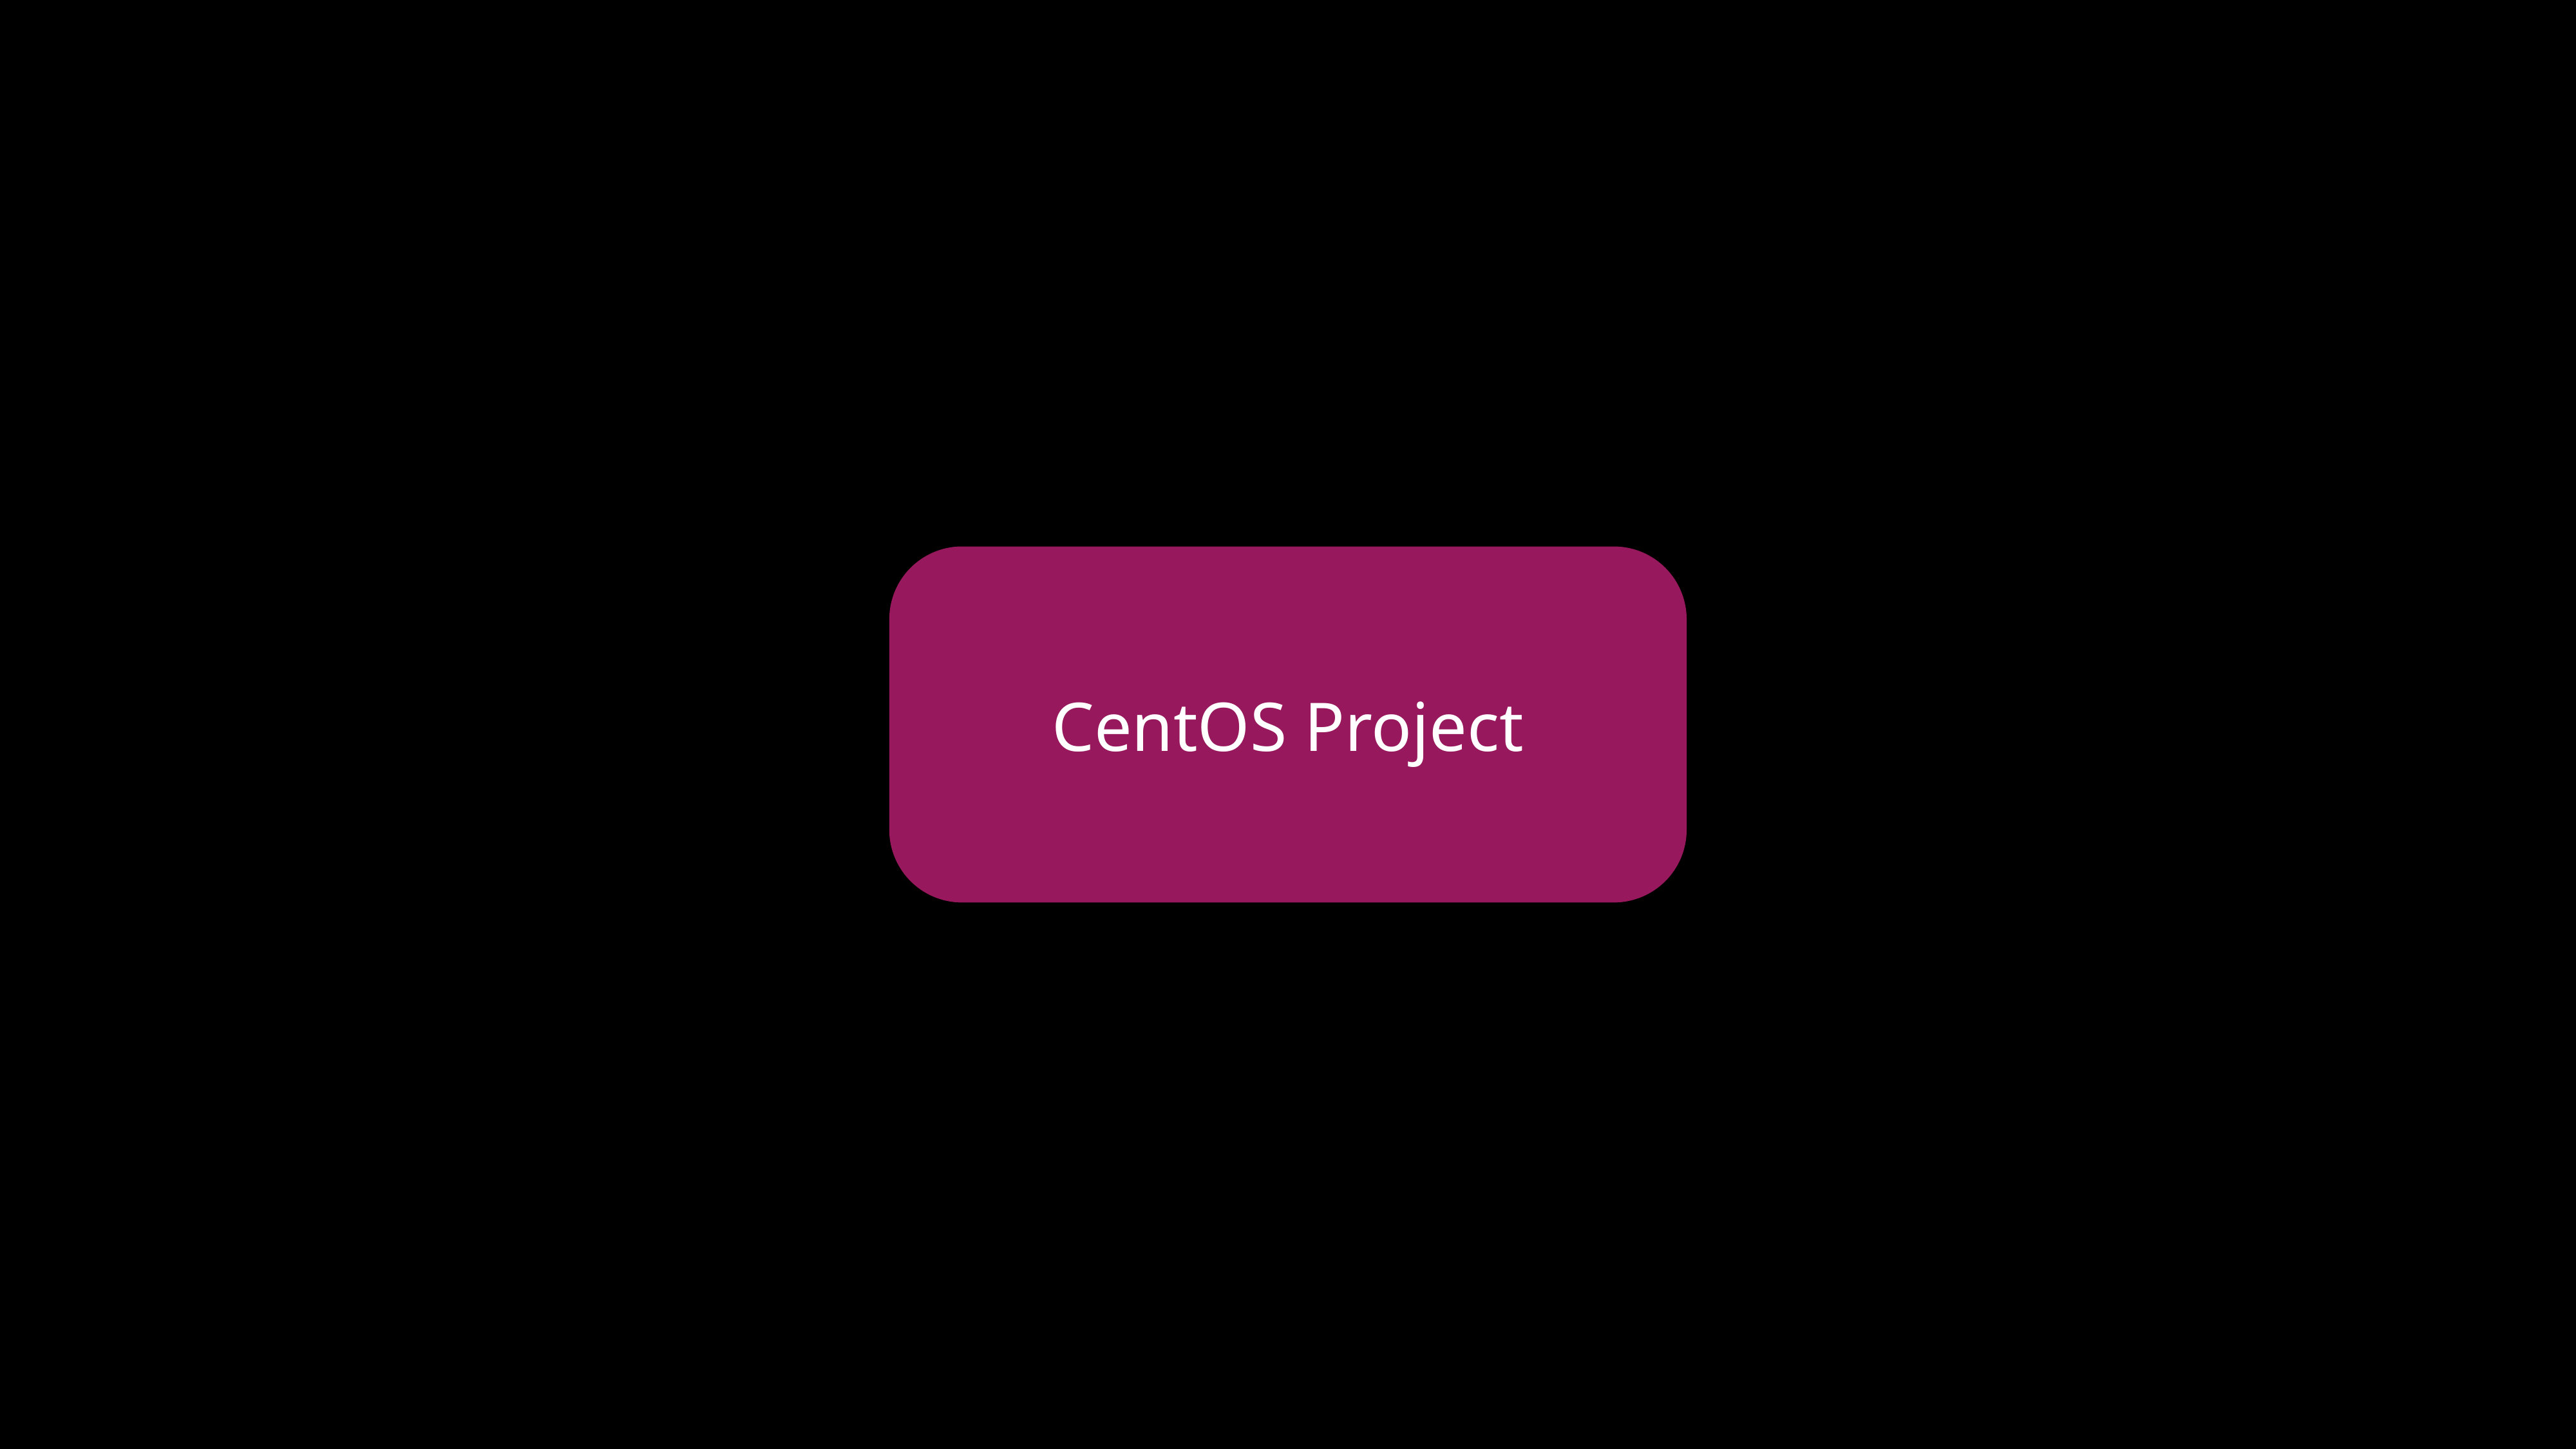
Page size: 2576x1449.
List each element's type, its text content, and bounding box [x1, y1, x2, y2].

text_box CentOS Project [889, 546, 1687, 903]
